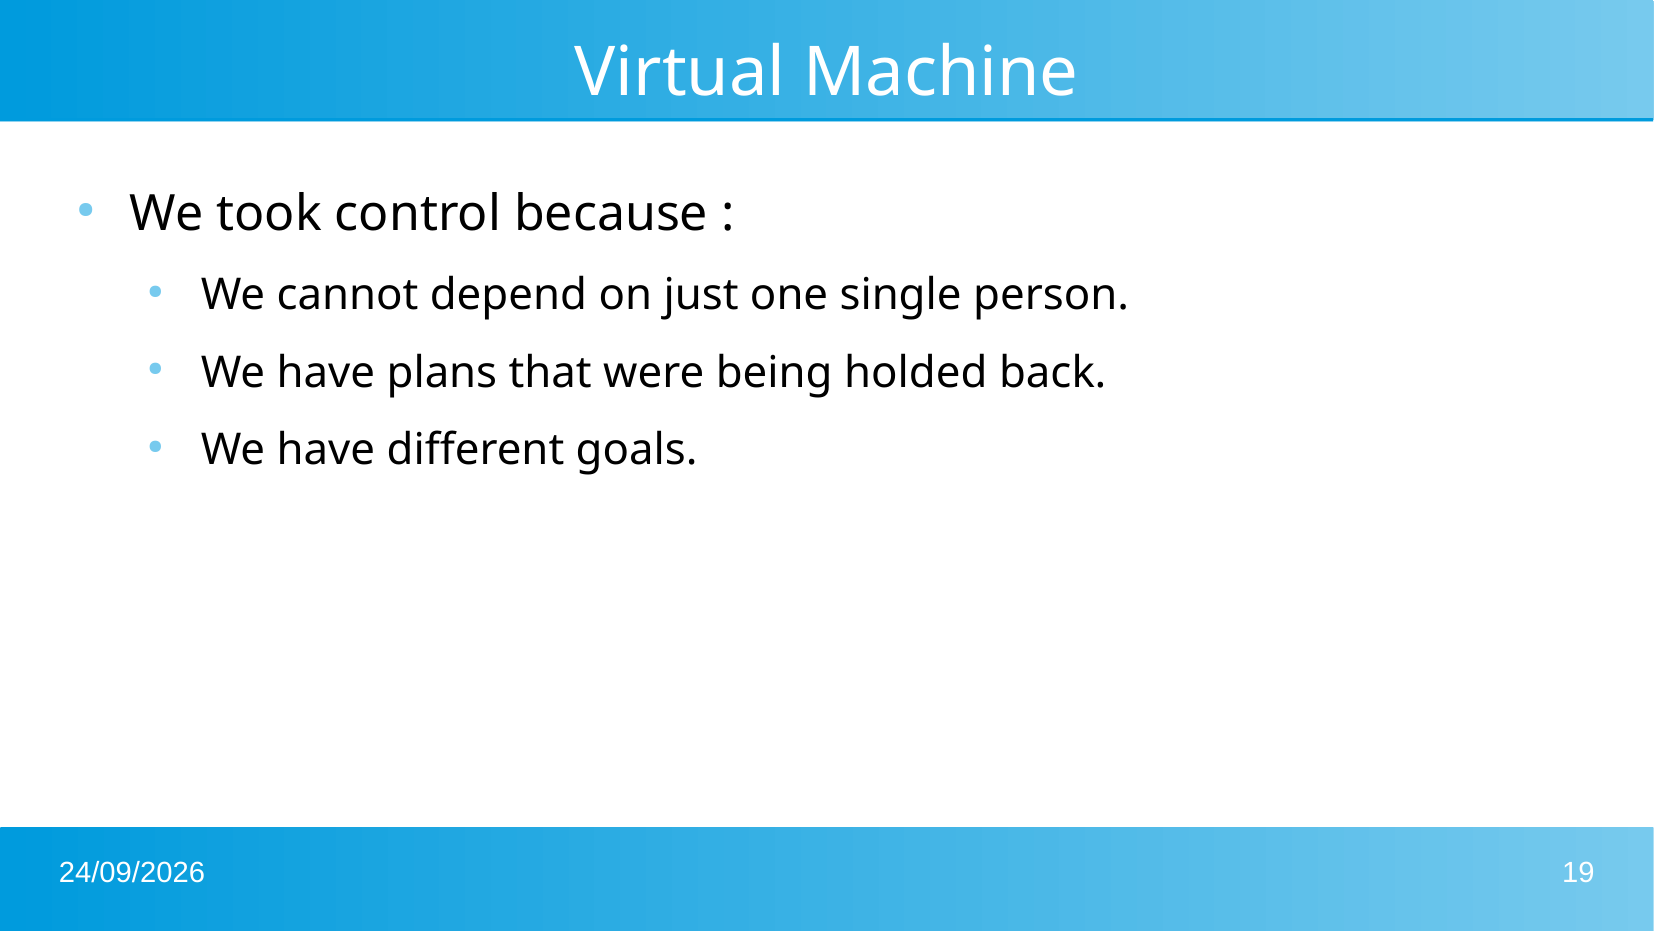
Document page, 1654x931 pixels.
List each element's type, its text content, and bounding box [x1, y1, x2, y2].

list We took control because : We cannot depend on just one single person. We have plans that were being holded back. We have different goals. [59, 177, 1595, 768]
title Virtual Machine [59, 28, 1595, 109]
